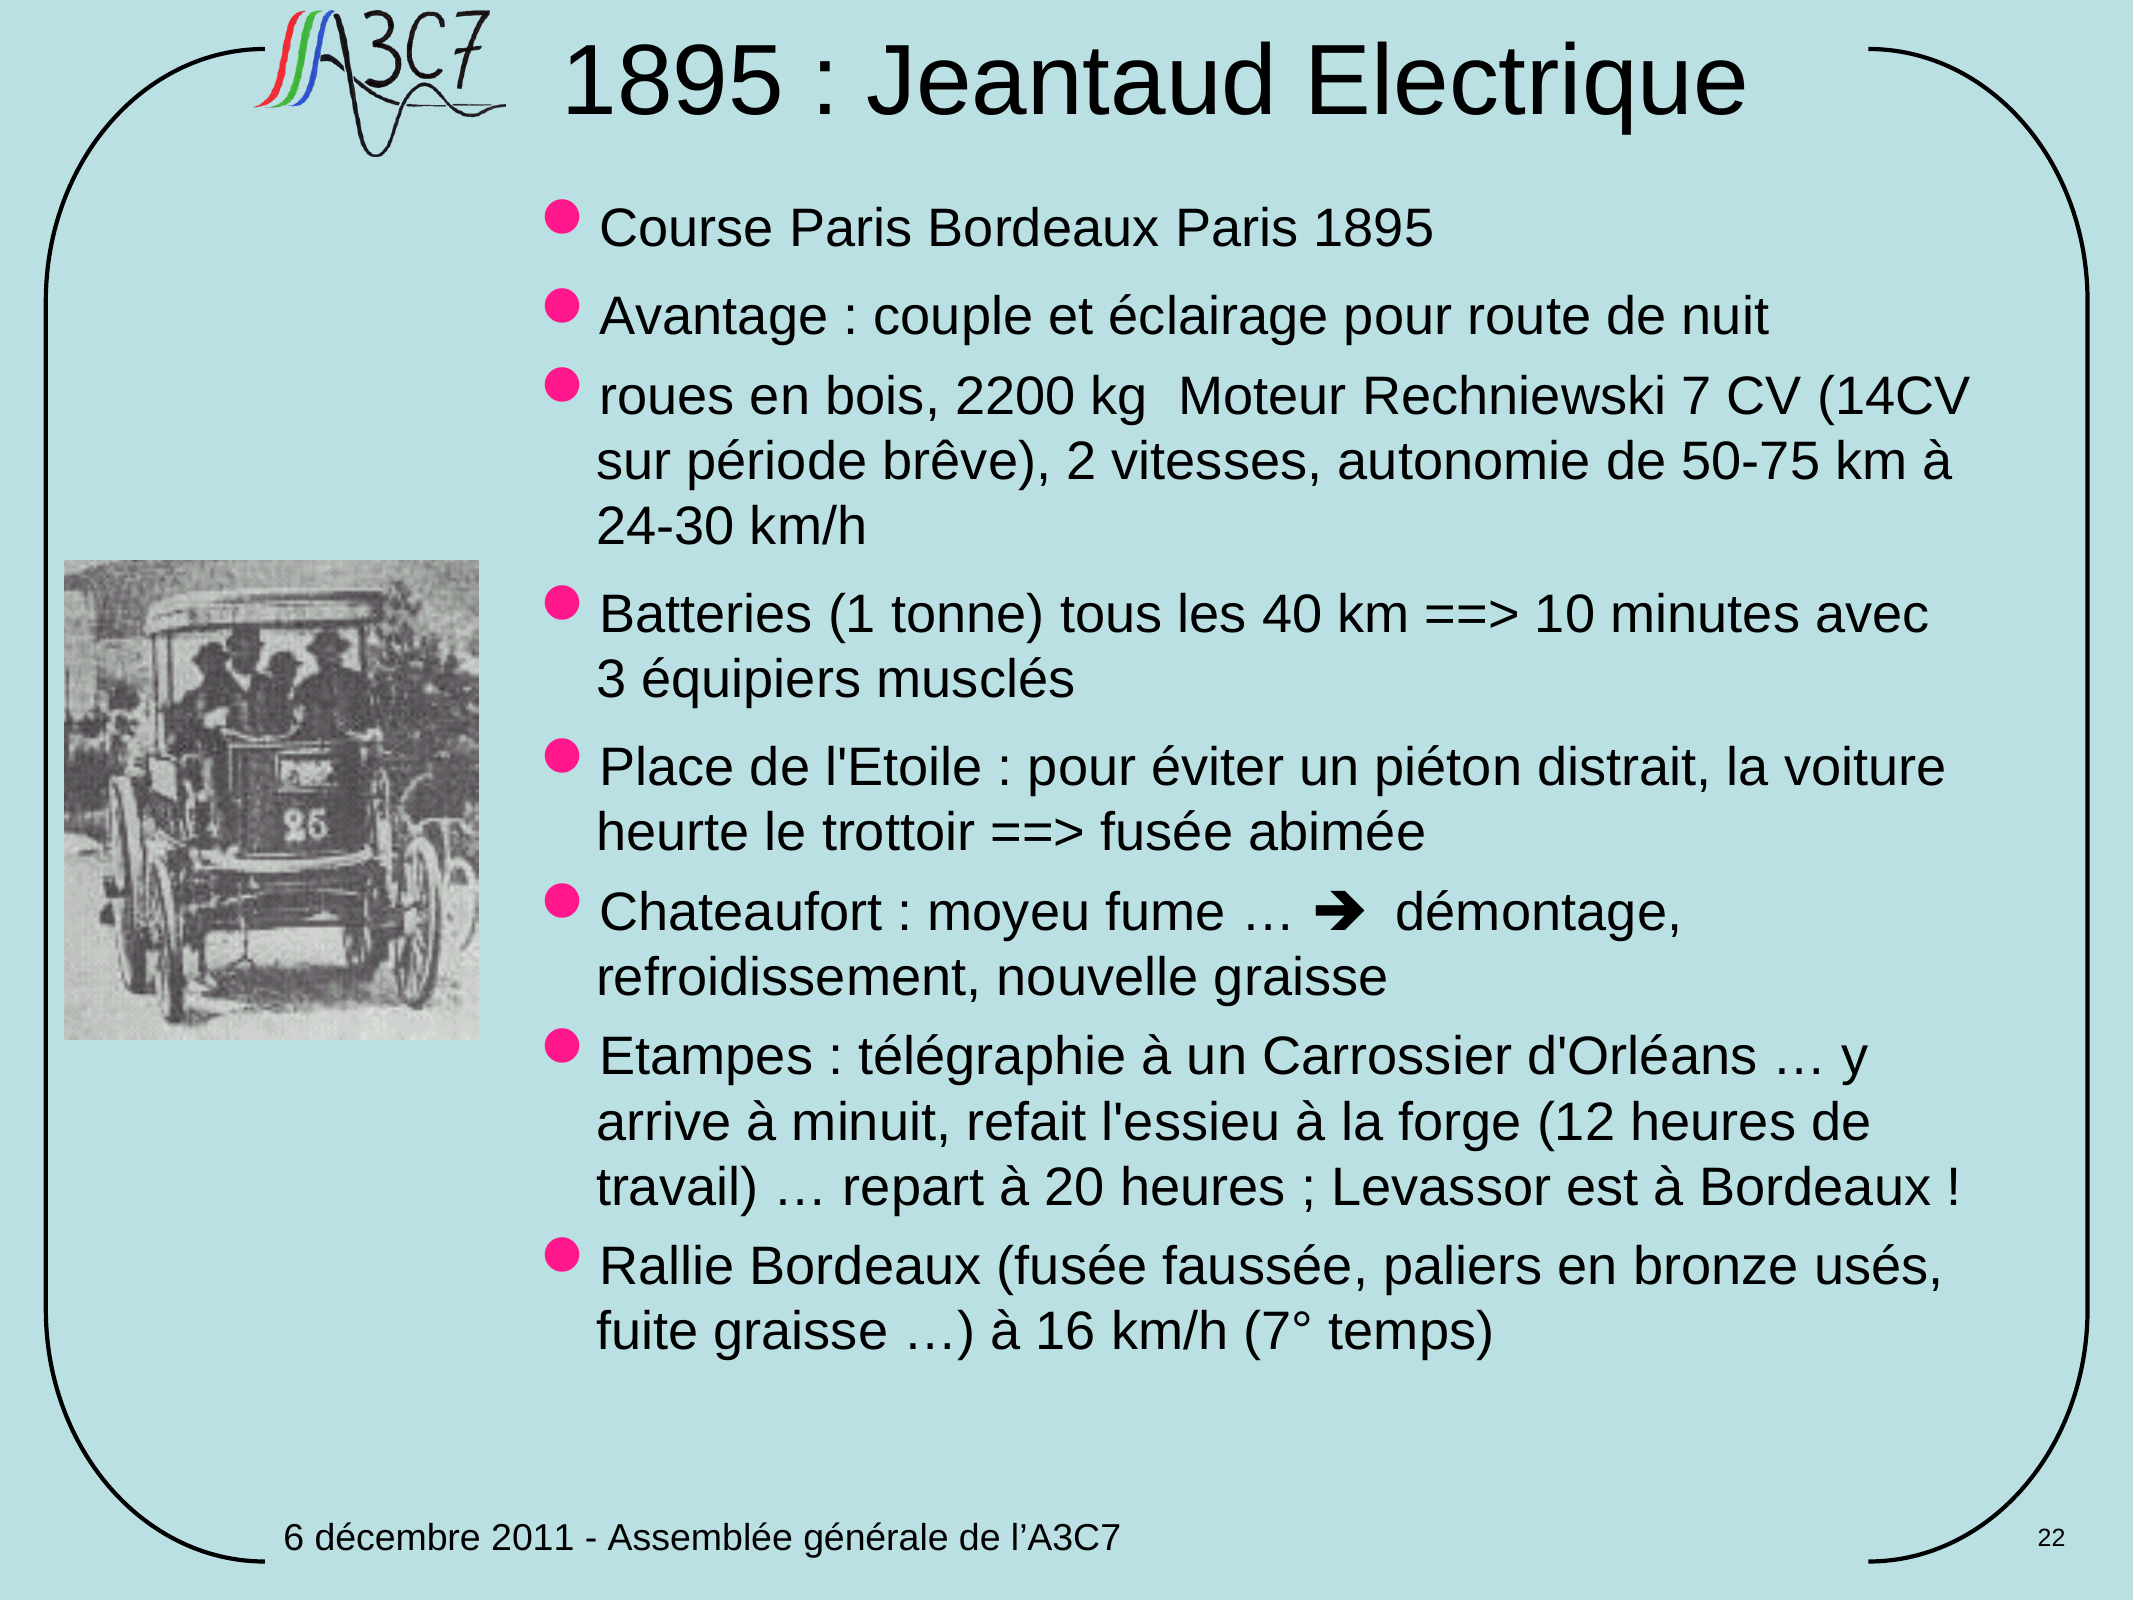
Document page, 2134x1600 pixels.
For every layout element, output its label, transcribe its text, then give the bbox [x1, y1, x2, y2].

list Course Paris Bordeaux Paris 1895 Avantage : couple et éclairage pour route de nuit roues en bois, 2200 kg Moteur Rechniewski 7 CV (14CV sur période brêve), 2 vitesses, autonomie de 50-75 km à 24-30 km/h Batteries (1 tonne) tous les 40 km ==> 10 minutes avec 3 équipiers musclés Place de l'Etoile : pour éviter un piéton distrait, la voiture heurte le trottoir ==> fusée abimée Chateaufort : moyeu fume …  démontage, refroidissement, nouvelle graisse Etampes : télégraphie à un Carrossier d'Orléans … y arrive à minuit, refait l'essieu à la forge (12 heures de travail) … repart à 20 heures ; Levassor est à Bordeaux ! Rallie Bordeaux (fusée faussée, paliers en bronze usés, fuite graisse …) à 16 km/h (7° temps) [524, 184, 2005, 1503]
title 1895 : Jeantaud Electrique [178, 6, 2134, 273]
picture [64, 560, 479, 1040]
text_box 6 décembre 2011 - Assemblée générale de l’A3C7 [274, 1512, 1131, 1558]
